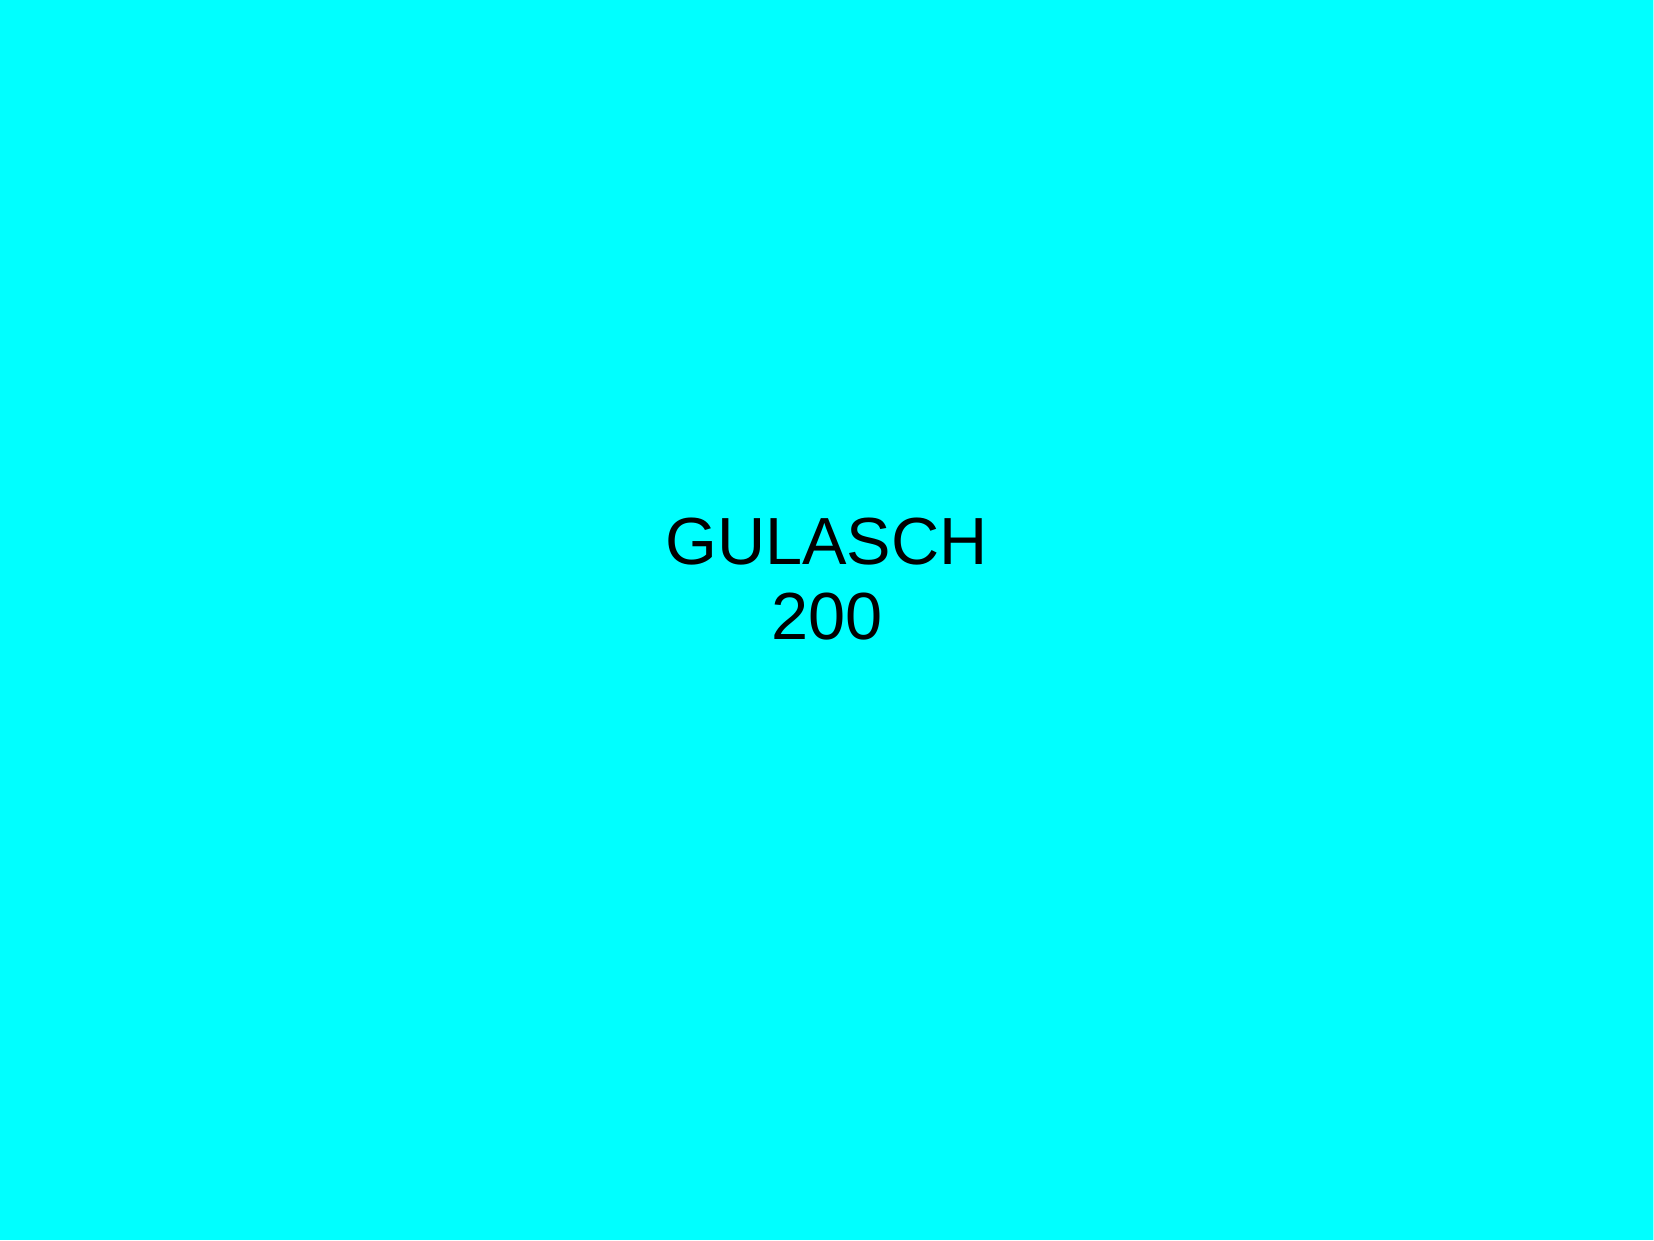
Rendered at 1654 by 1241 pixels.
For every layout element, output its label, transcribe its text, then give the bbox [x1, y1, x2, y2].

subtitle GULASCH 200 [82, 49, 1571, 1109]
